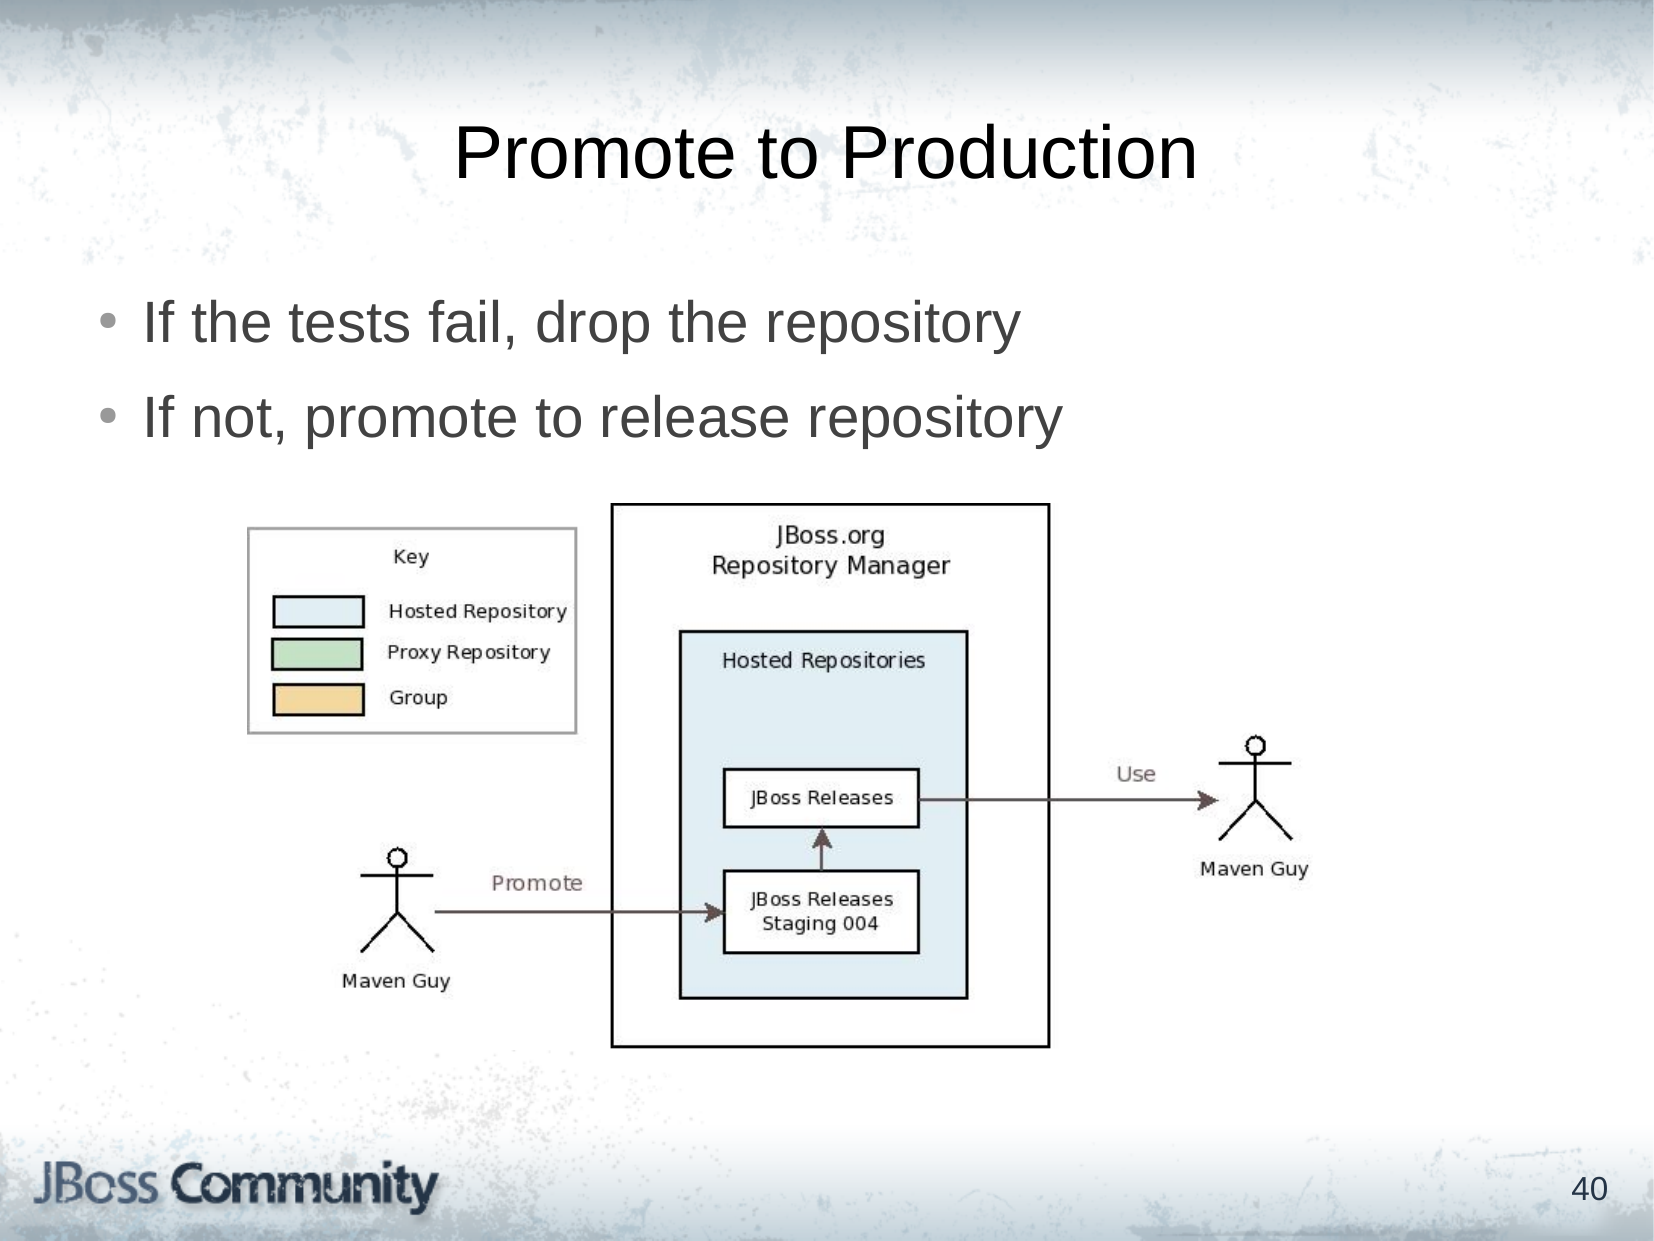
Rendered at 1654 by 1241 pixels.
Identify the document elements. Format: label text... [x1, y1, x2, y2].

picture [0, 0, 1654, 1241]
list If the tests fail, drop the repository If not, promote to release repository [82, 290, 1571, 1109]
title Promote to Production [82, 49, 1571, 257]
